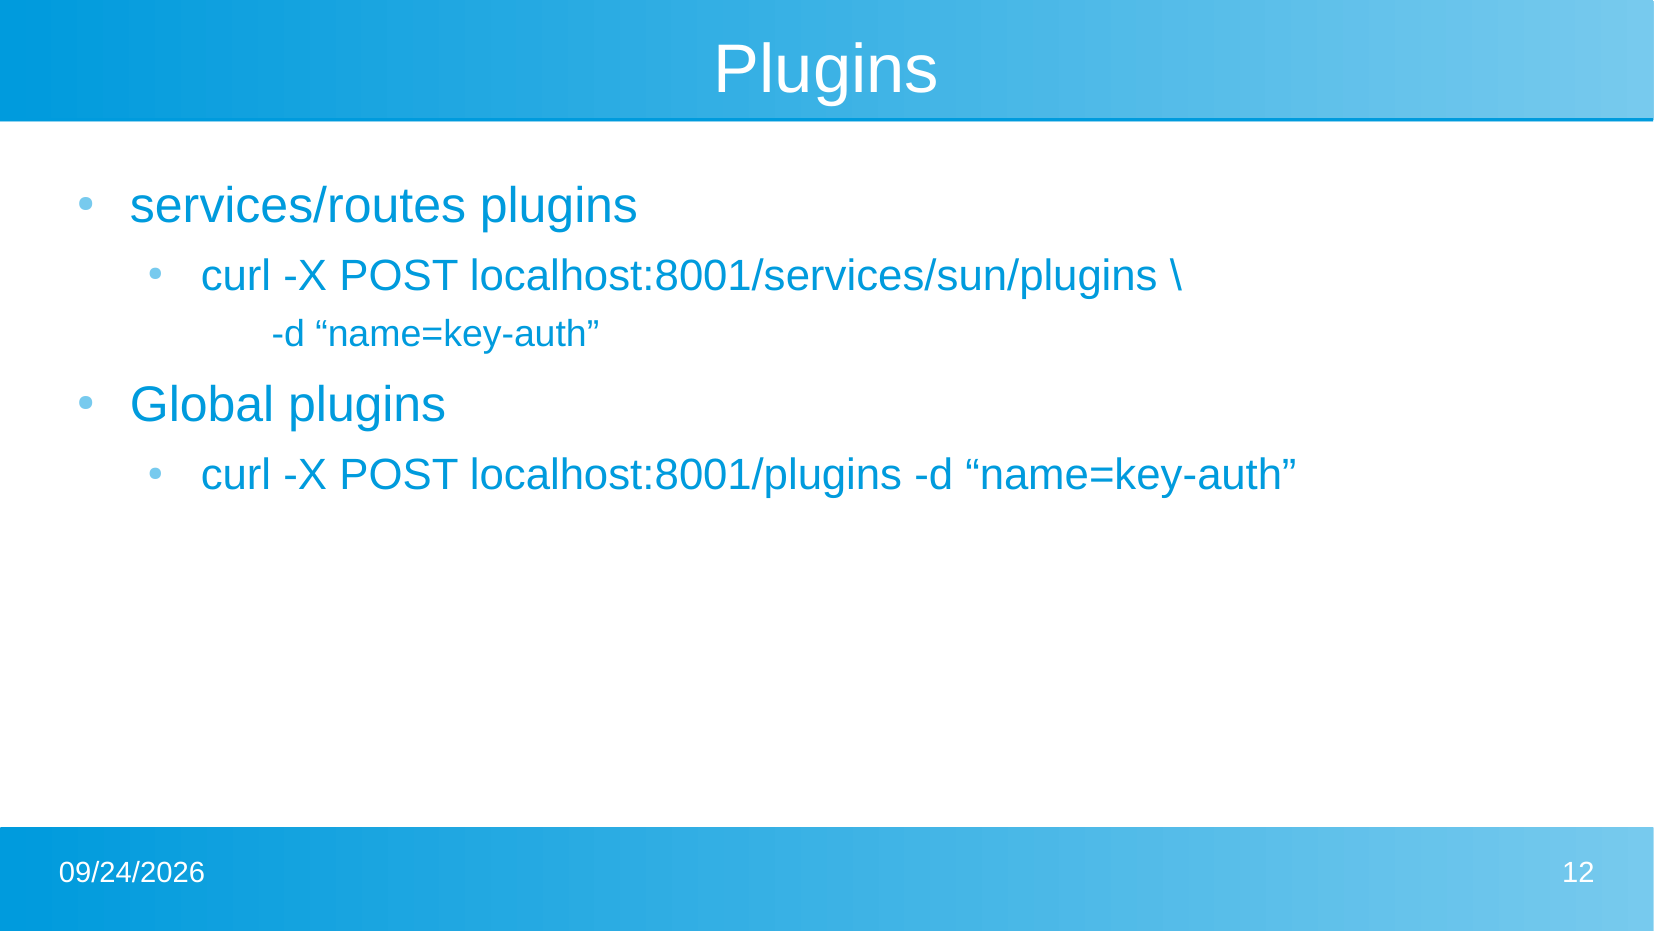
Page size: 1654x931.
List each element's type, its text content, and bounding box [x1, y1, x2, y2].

title Plugins [59, 29, 1595, 108]
list services/routes plugins curl -X POST localhost:8001/services/sun/plugins \ -d “name=key-auth” Global plugins curl -X POST localhost:8001/plugins -d “name=key-auth” [59, 177, 1595, 768]
